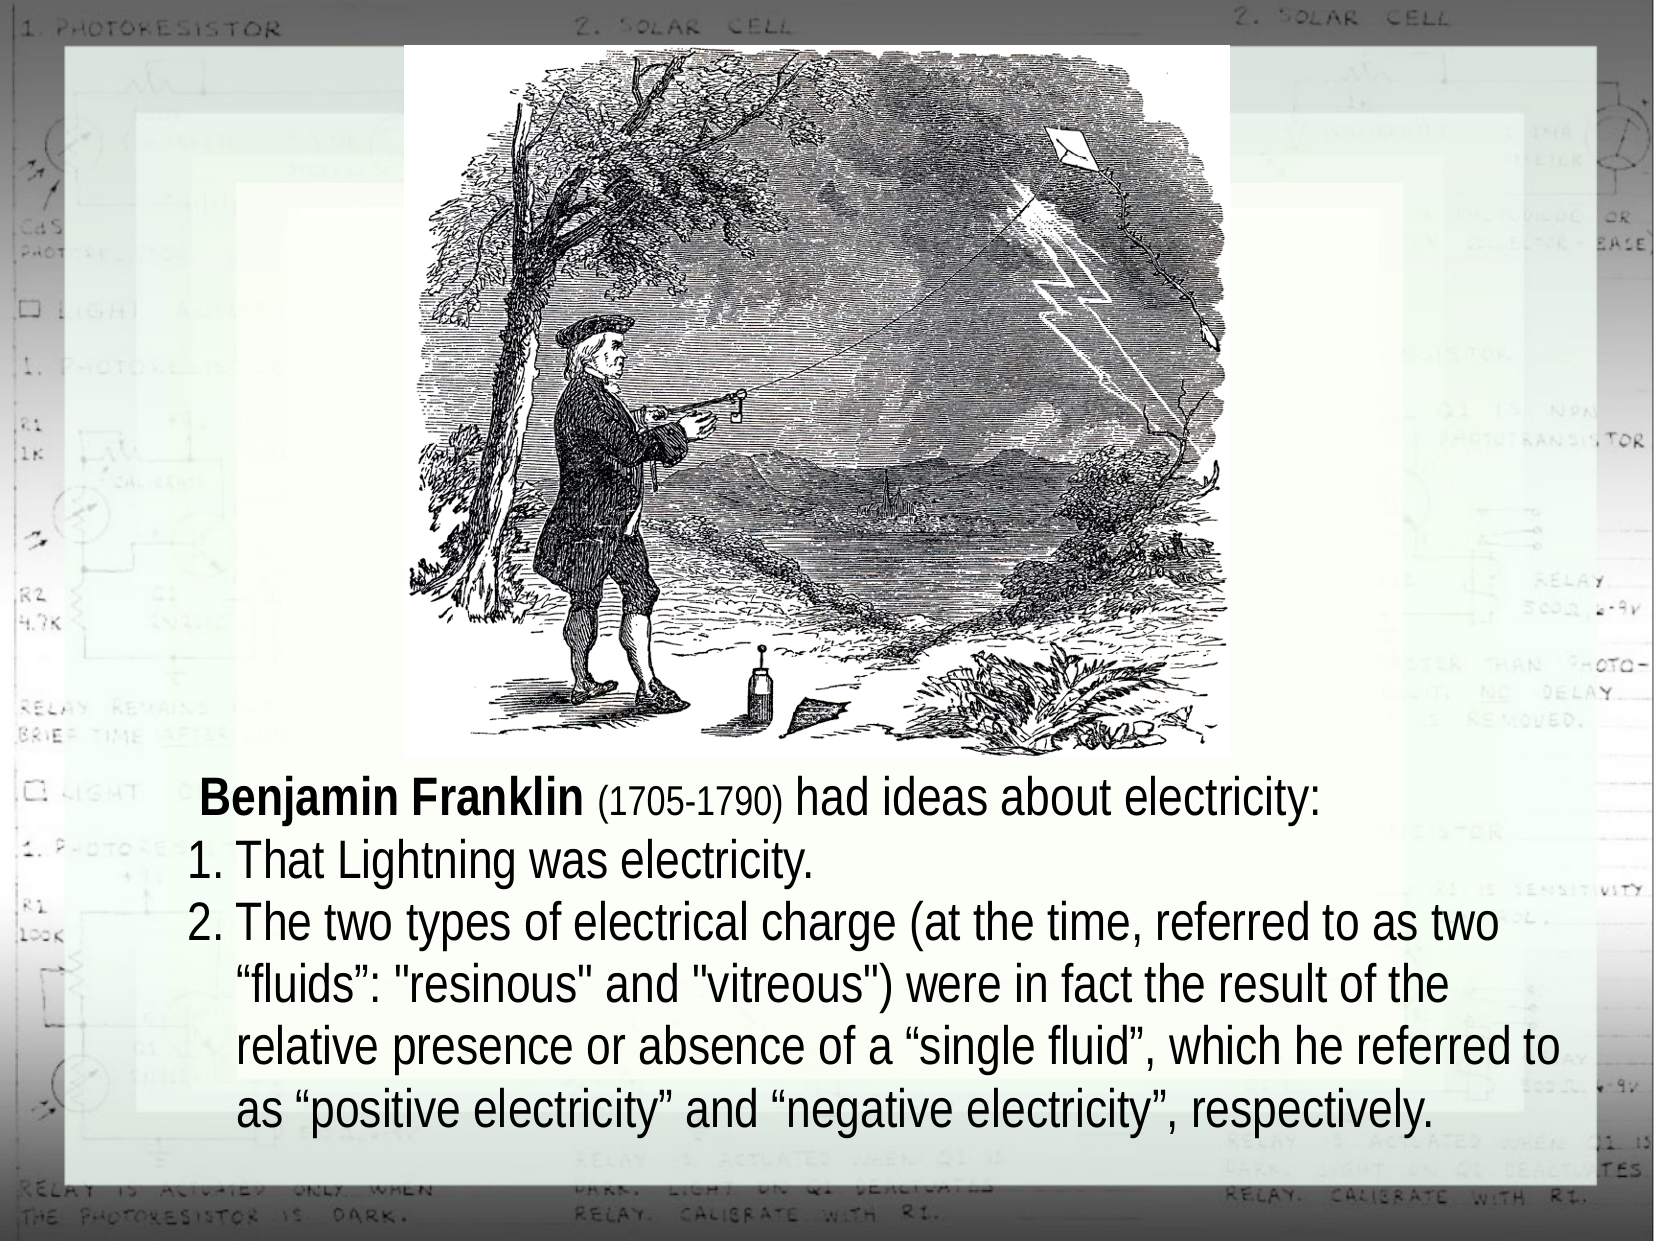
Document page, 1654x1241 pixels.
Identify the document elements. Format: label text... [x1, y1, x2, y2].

picture [0, 0, 1654, 1241]
title Benjamin Franklin (1705-1790) had ideas about electricity: 1. That Lightning was electricity. 2. The two types of electrical charge (at the time, referred to as two “fluids”: "resinous" and "vitreous") were in fact the result of the relative presence or absence of a “single fluid”, which he referred to as “positive electricity” and “negative electricity”, respectively. [187, 765, 1576, 1139]
